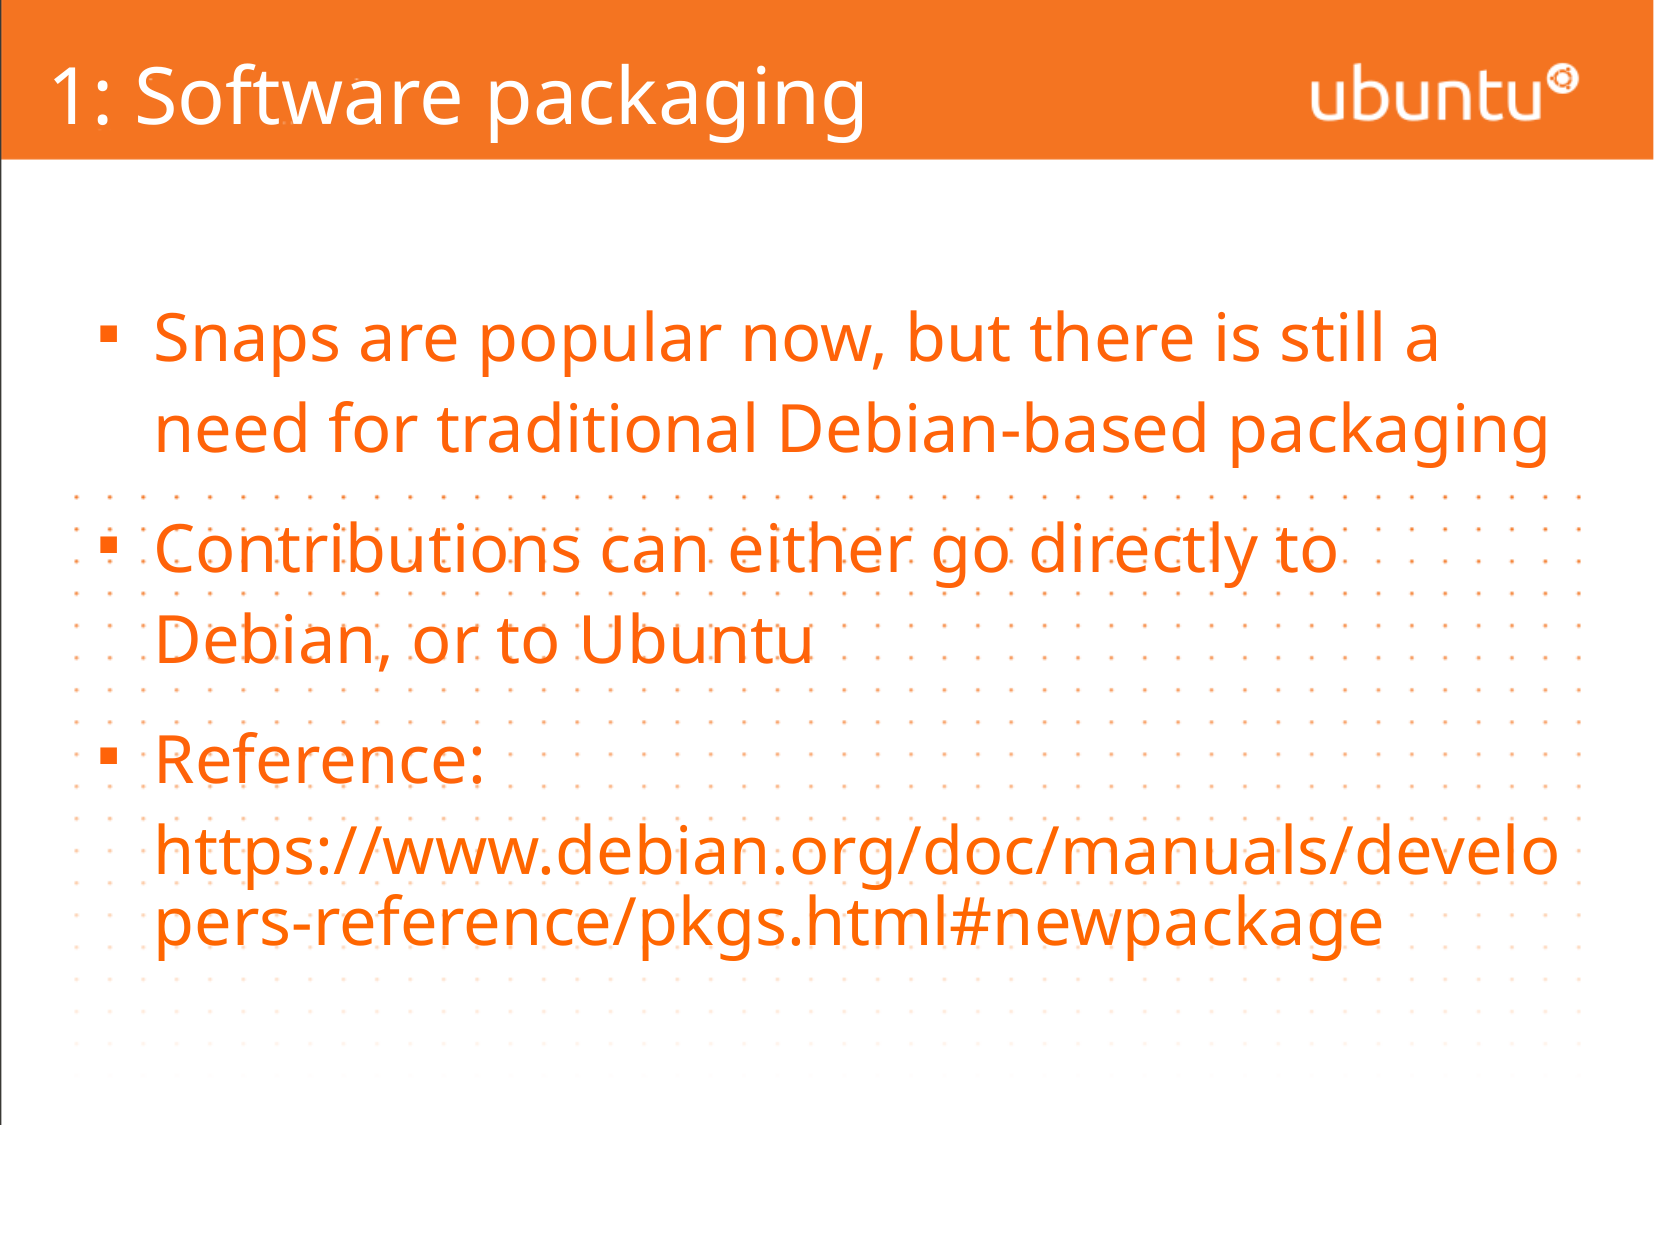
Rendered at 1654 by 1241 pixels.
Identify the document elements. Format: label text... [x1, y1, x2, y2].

list Snaps are popular now, but there is still a need for traditional Debian-based packaging Contributions can either go directly to Debian, or to Ubuntu Reference: https://www.debian.org/doc/manuals/developers-reference/pkgs.html#newpackage [82, 290, 1571, 1010]
picture [0, 0, 1654, 1125]
title 1: Software packaging [47, 29, 1276, 158]
